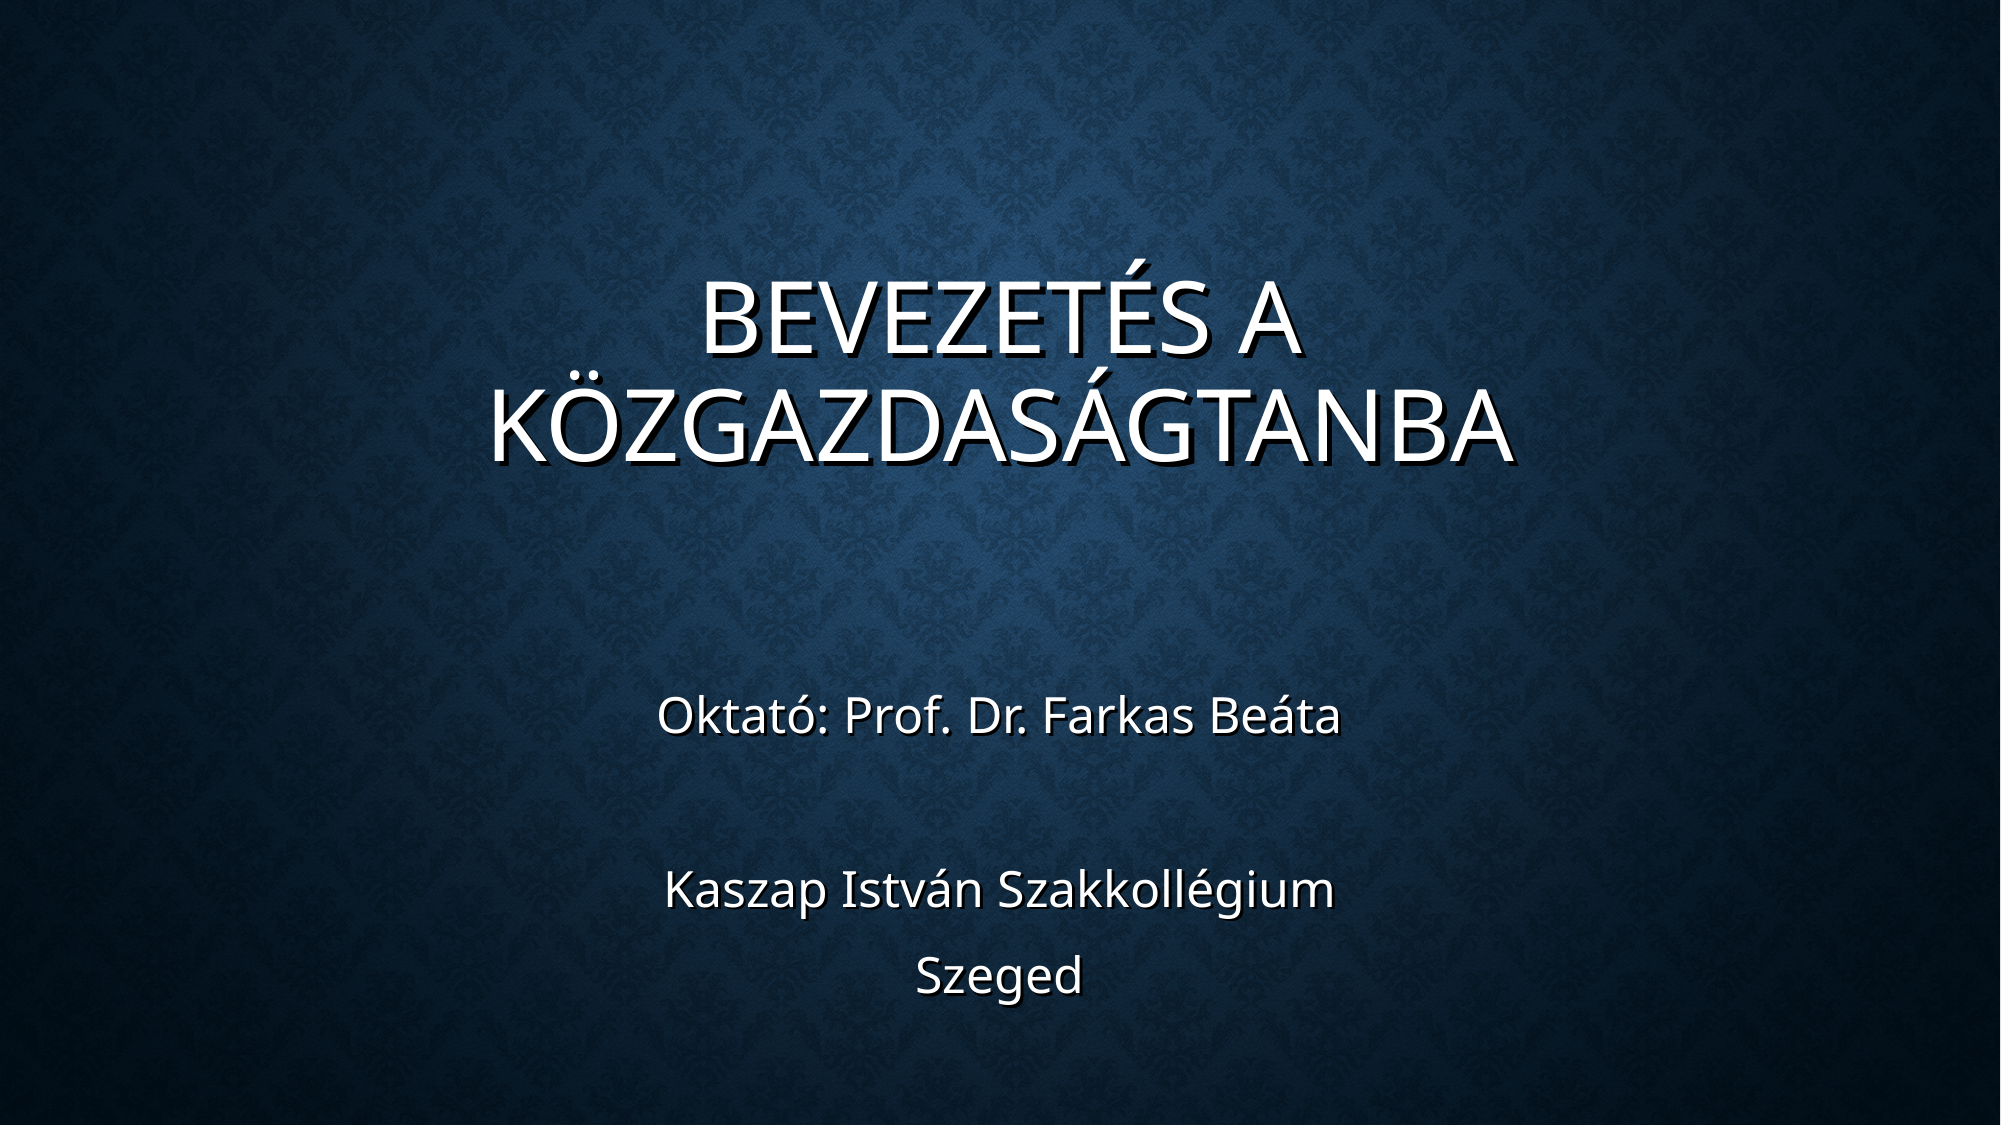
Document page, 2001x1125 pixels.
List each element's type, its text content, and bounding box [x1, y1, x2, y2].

subtitle Oktató: Prof. Dr. Farkas Beáta Kaszap István Szakkollégium Szeged [261, 670, 1739, 1025]
title Bevezetés a közgazdaságtanba [261, 137, 1739, 491]
